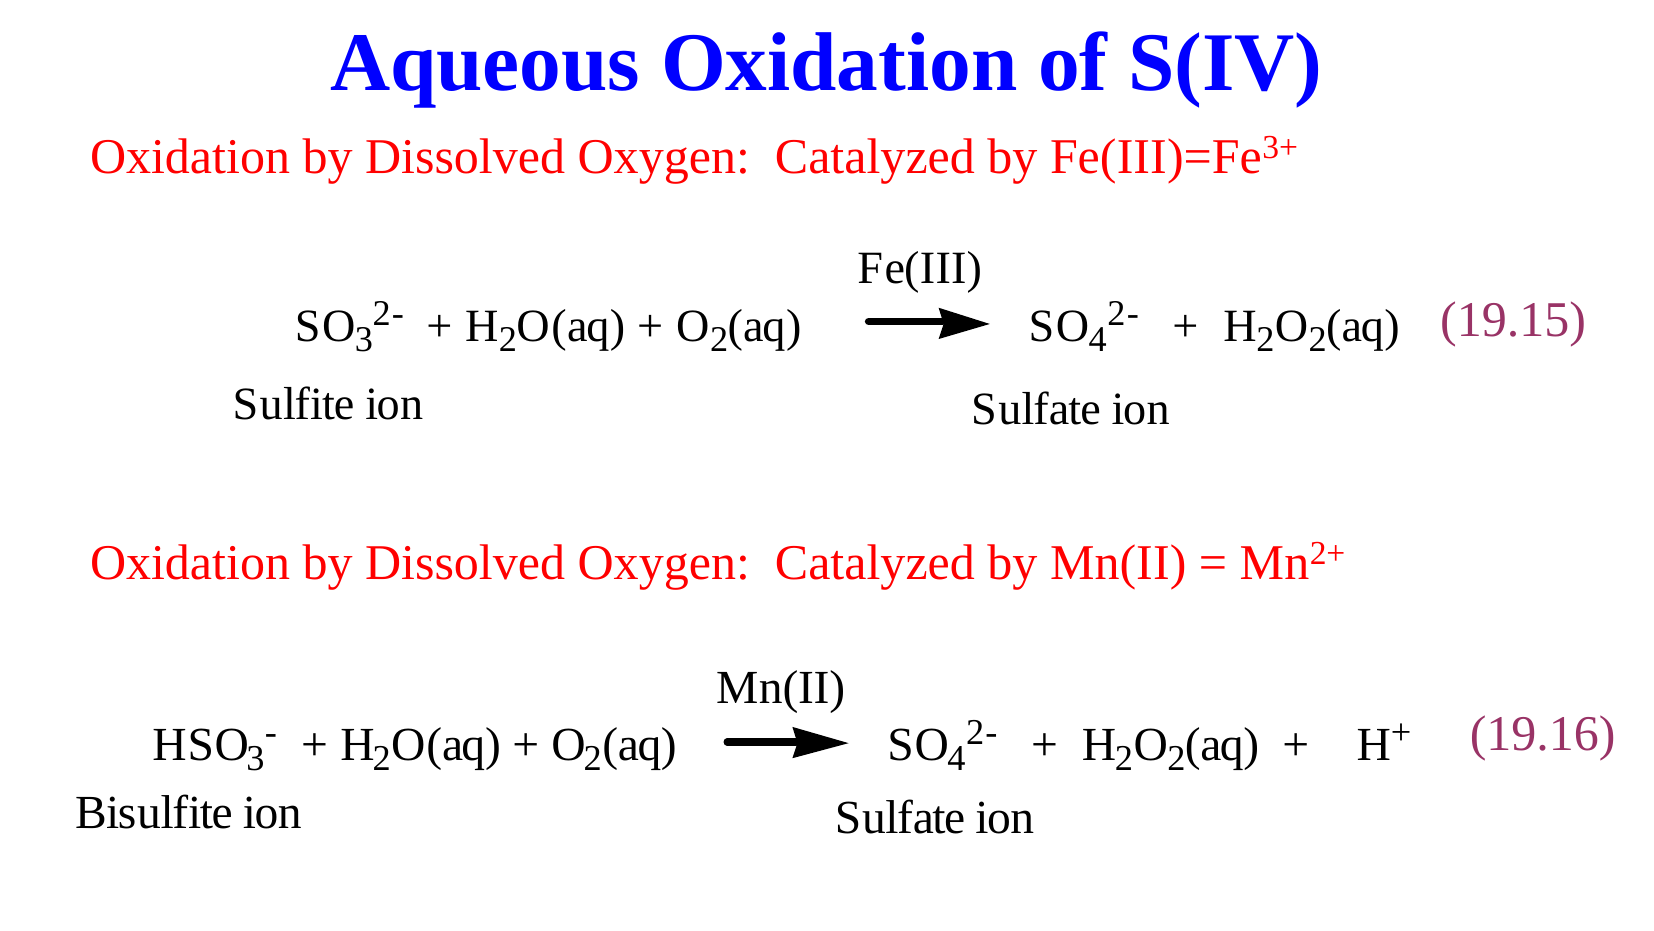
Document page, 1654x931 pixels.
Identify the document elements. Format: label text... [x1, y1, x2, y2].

text_box (19.16) [1455, 698, 1631, 781]
text_box Oxidation by Dissolved Oxygen: Catalyzed by Mn(II) = Mn2+ [75, 534, 1438, 634]
chart [225, 240, 1418, 433]
chart [62, 659, 1428, 842]
text_box (19.15) [1425, 285, 1606, 367]
title Aqueous Oxidation of S(IV) [0, 0, 1654, 117]
text_box Oxidation by Dissolved Oxygen: Catalyzed by Fe(III)=Fe3+ [75, 128, 1438, 228]
